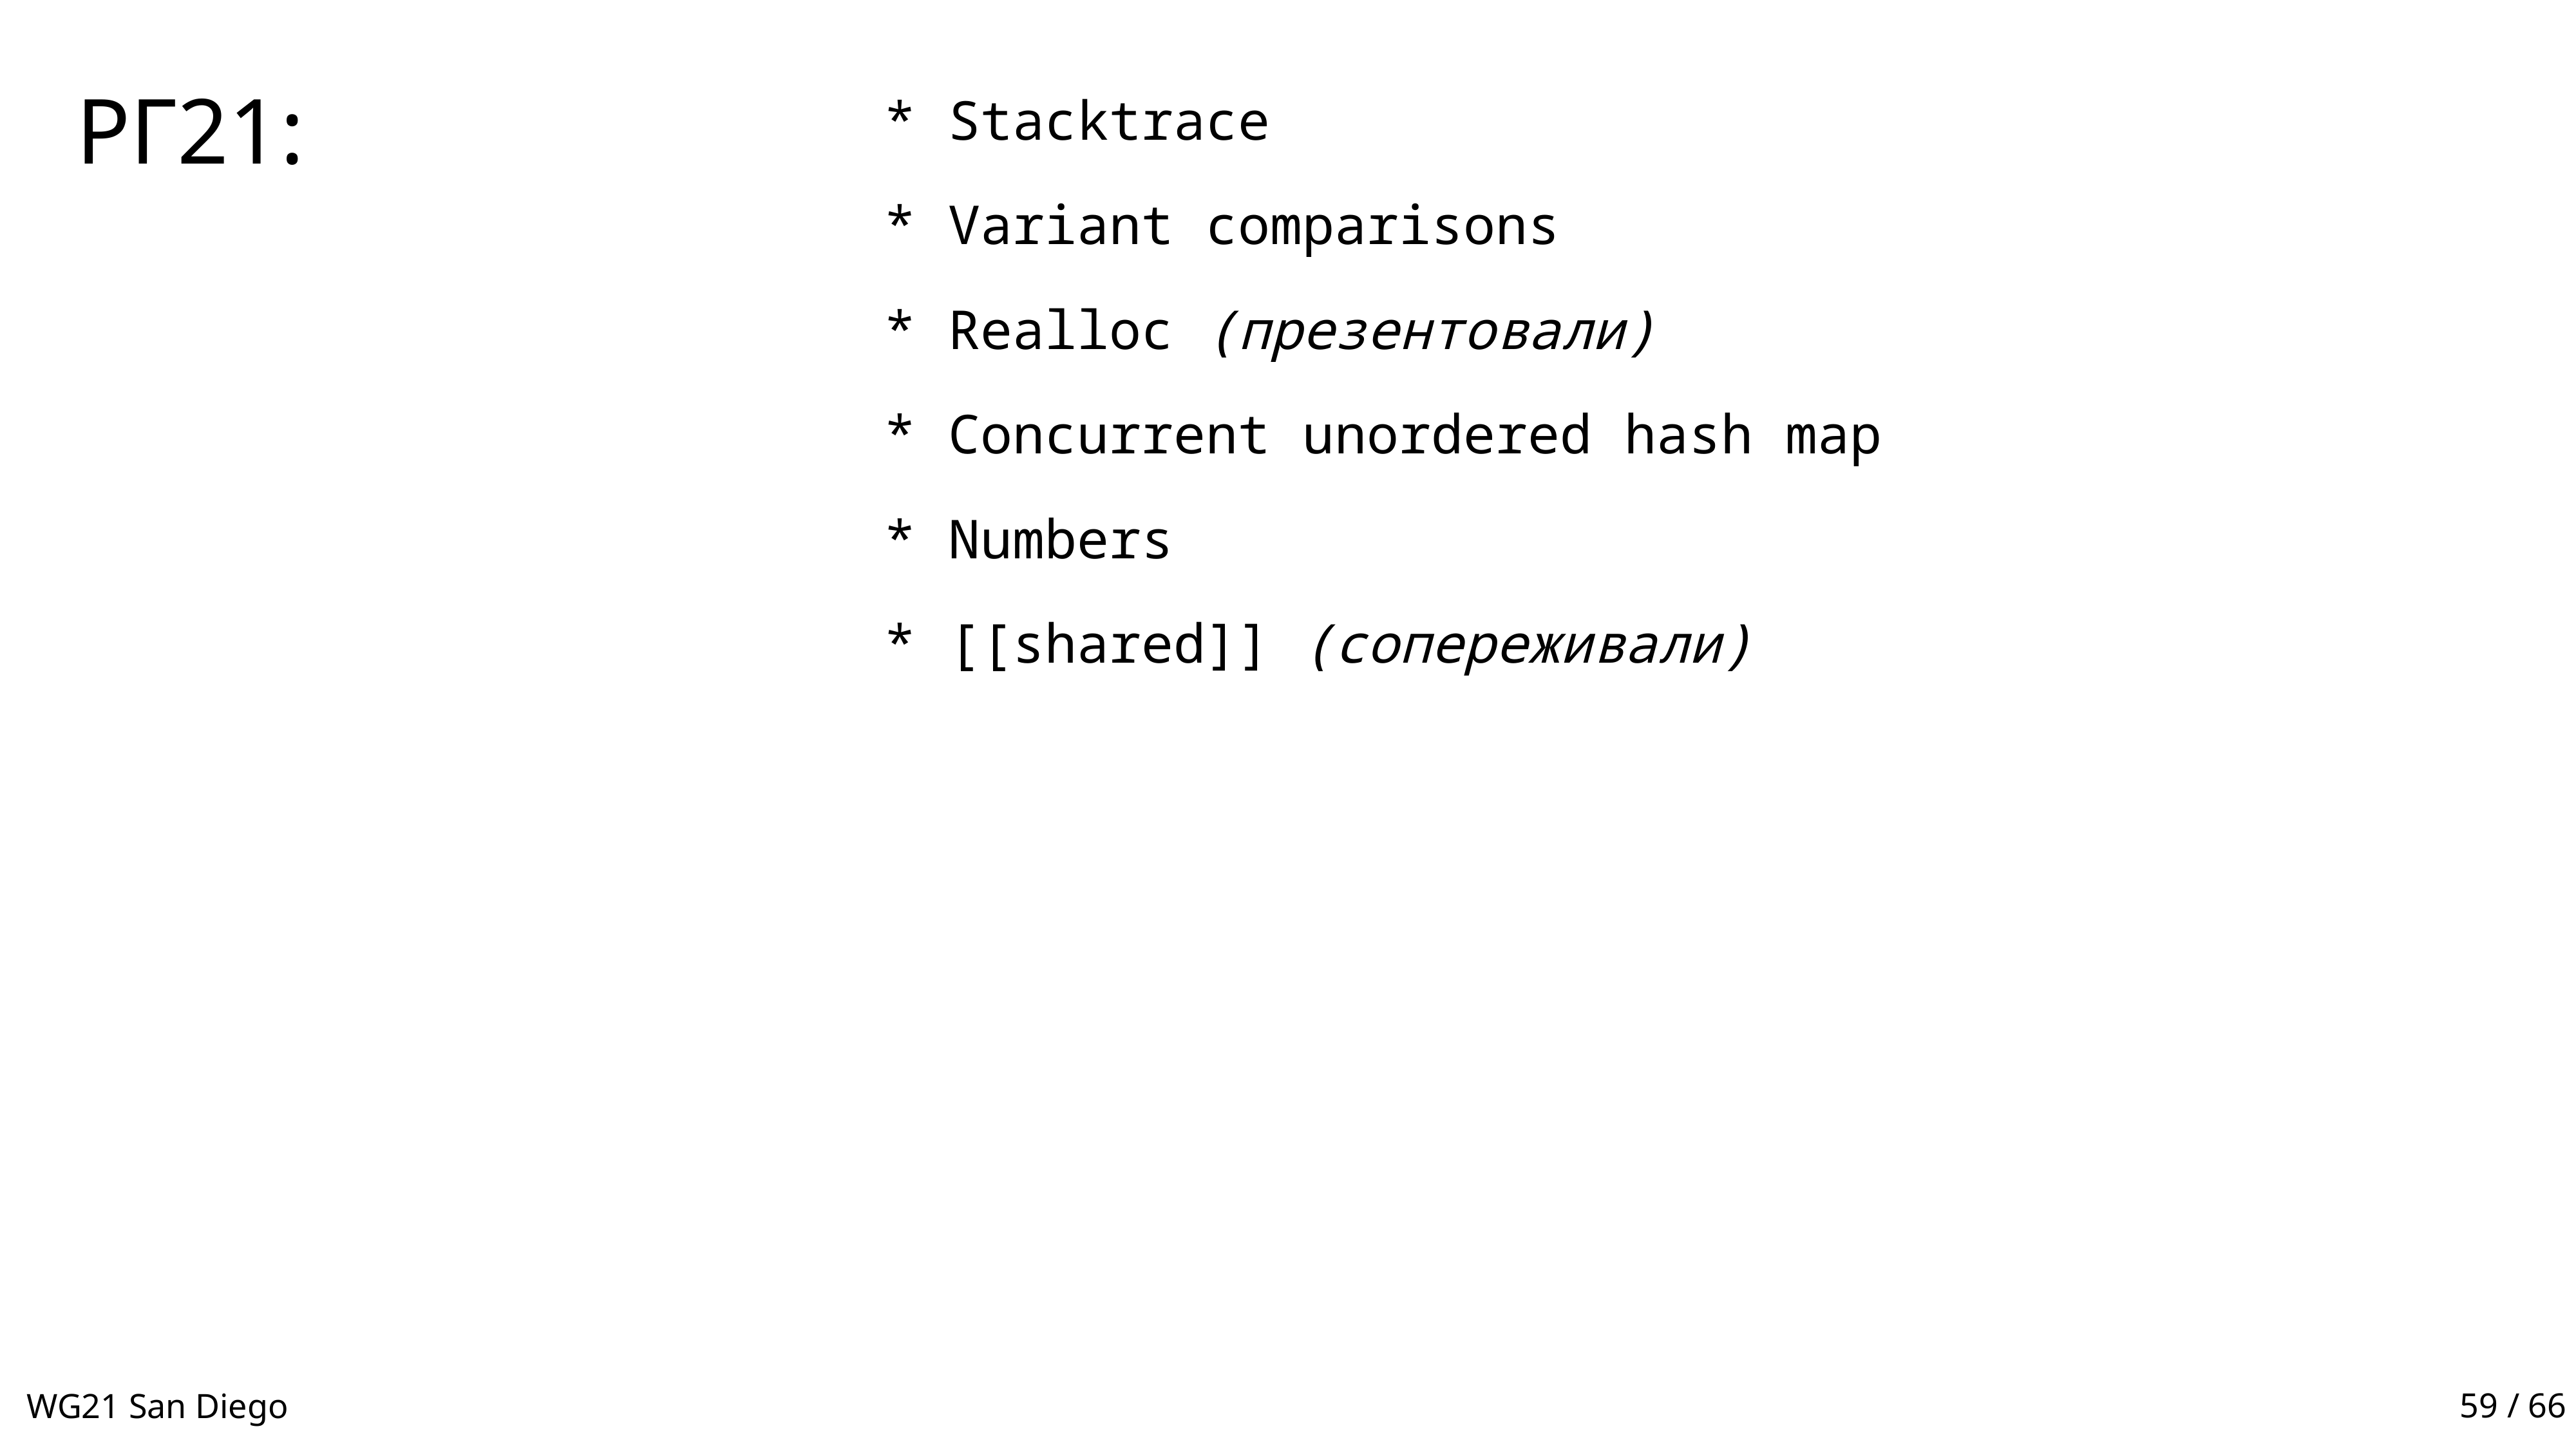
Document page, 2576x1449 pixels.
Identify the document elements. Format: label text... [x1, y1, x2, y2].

title РГ21: [66, 81, 802, 486]
list <number> / 66 [1479, 1376, 2576, 1431]
list WG21 San Diego [17, 1376, 1114, 1431]
list * Stacktrace * Variant comparisons * Realloc (презентовали) * Concurrent unordered hash map * Numbers * [[shared]] (сопереживали) [875, 81, 2460, 1249]
